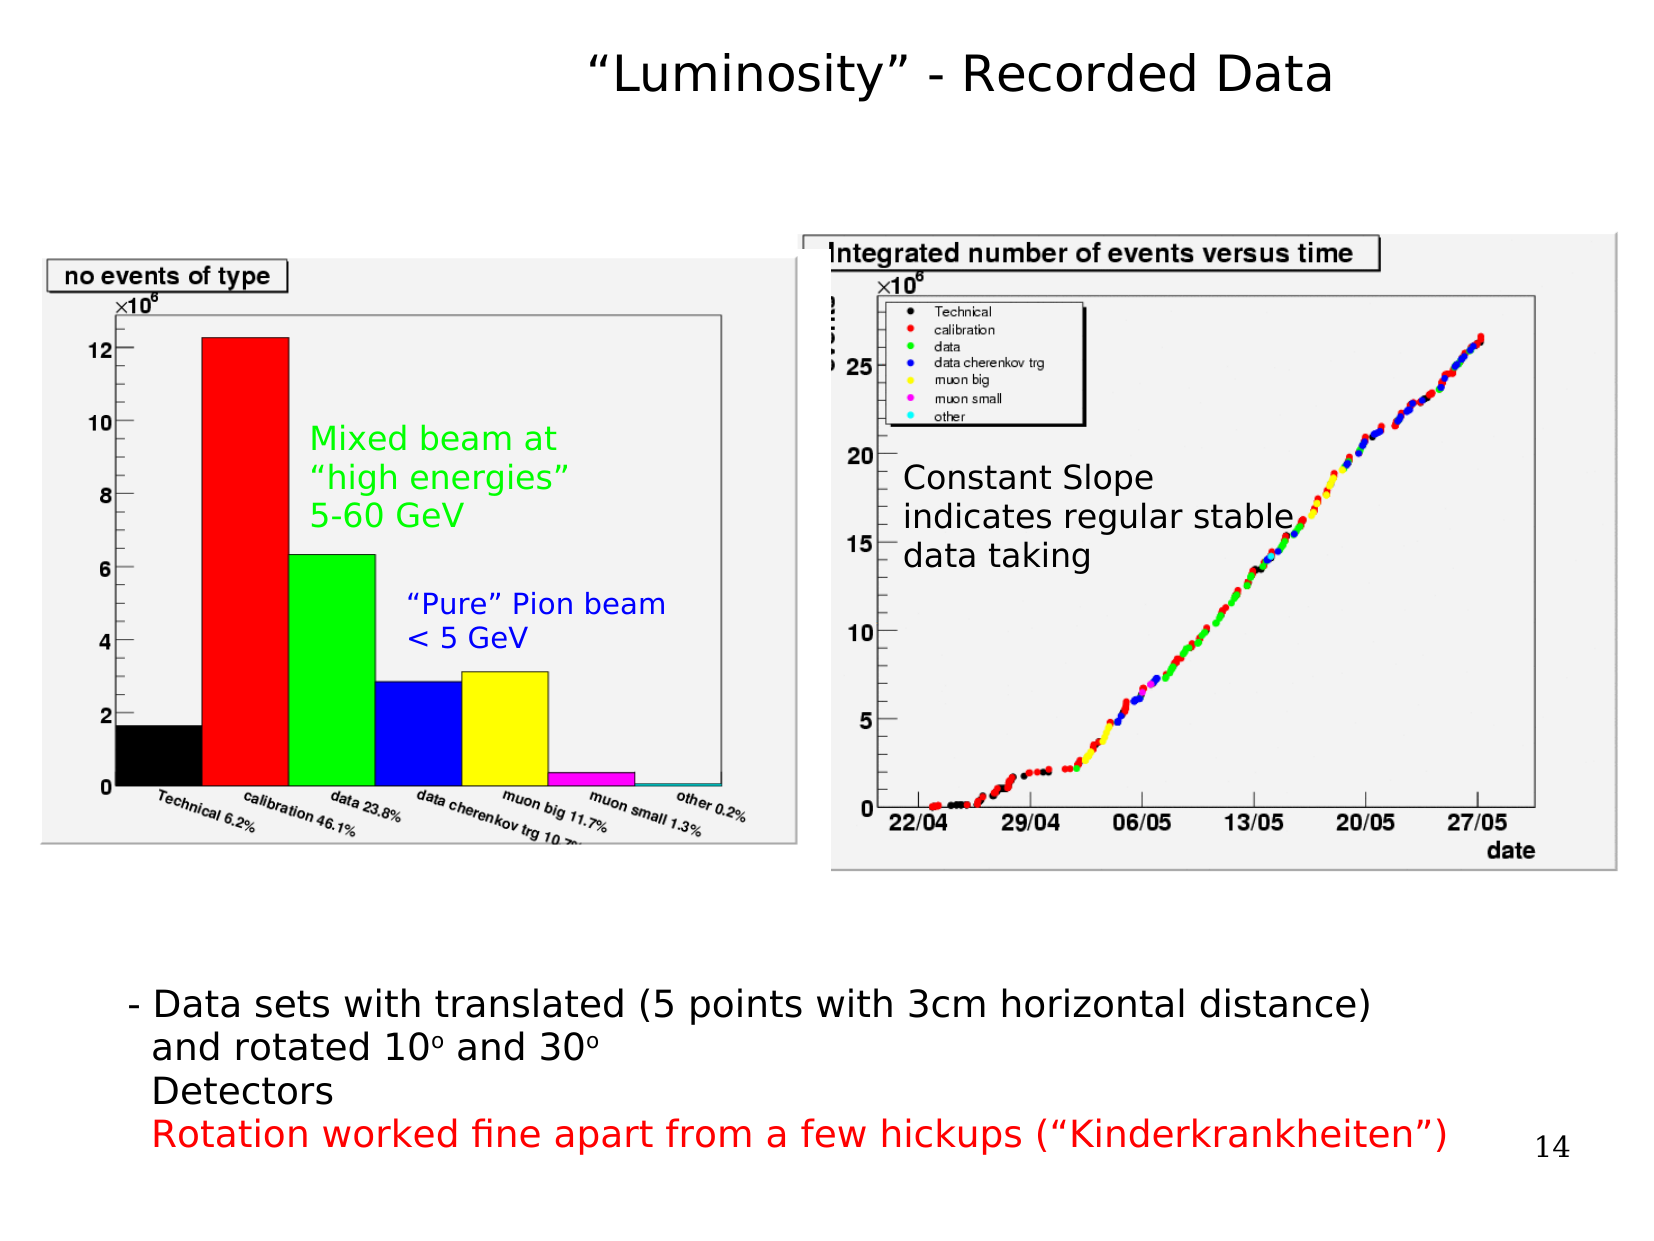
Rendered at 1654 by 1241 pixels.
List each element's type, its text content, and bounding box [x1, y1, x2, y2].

text_box “Luminosity” - Recorded Data [571, 37, 1350, 111]
text_box Constant Slope indicates regular stable data taking [888, 451, 1313, 583]
picture [11, 224, 1654, 914]
text_box “Pure” Pion beam < 5 GeV [391, 579, 681, 664]
text_box Mixed beam at “high energies” 5-60 GeV [294, 412, 581, 543]
text_box - Data sets with translated (5 points with 3cm horizontal distance) and rotated 10o and 30o Detectors Rotation worked fine apart from a few hickups (“Kinderkrankheiten”) [112, 975, 1613, 1165]
